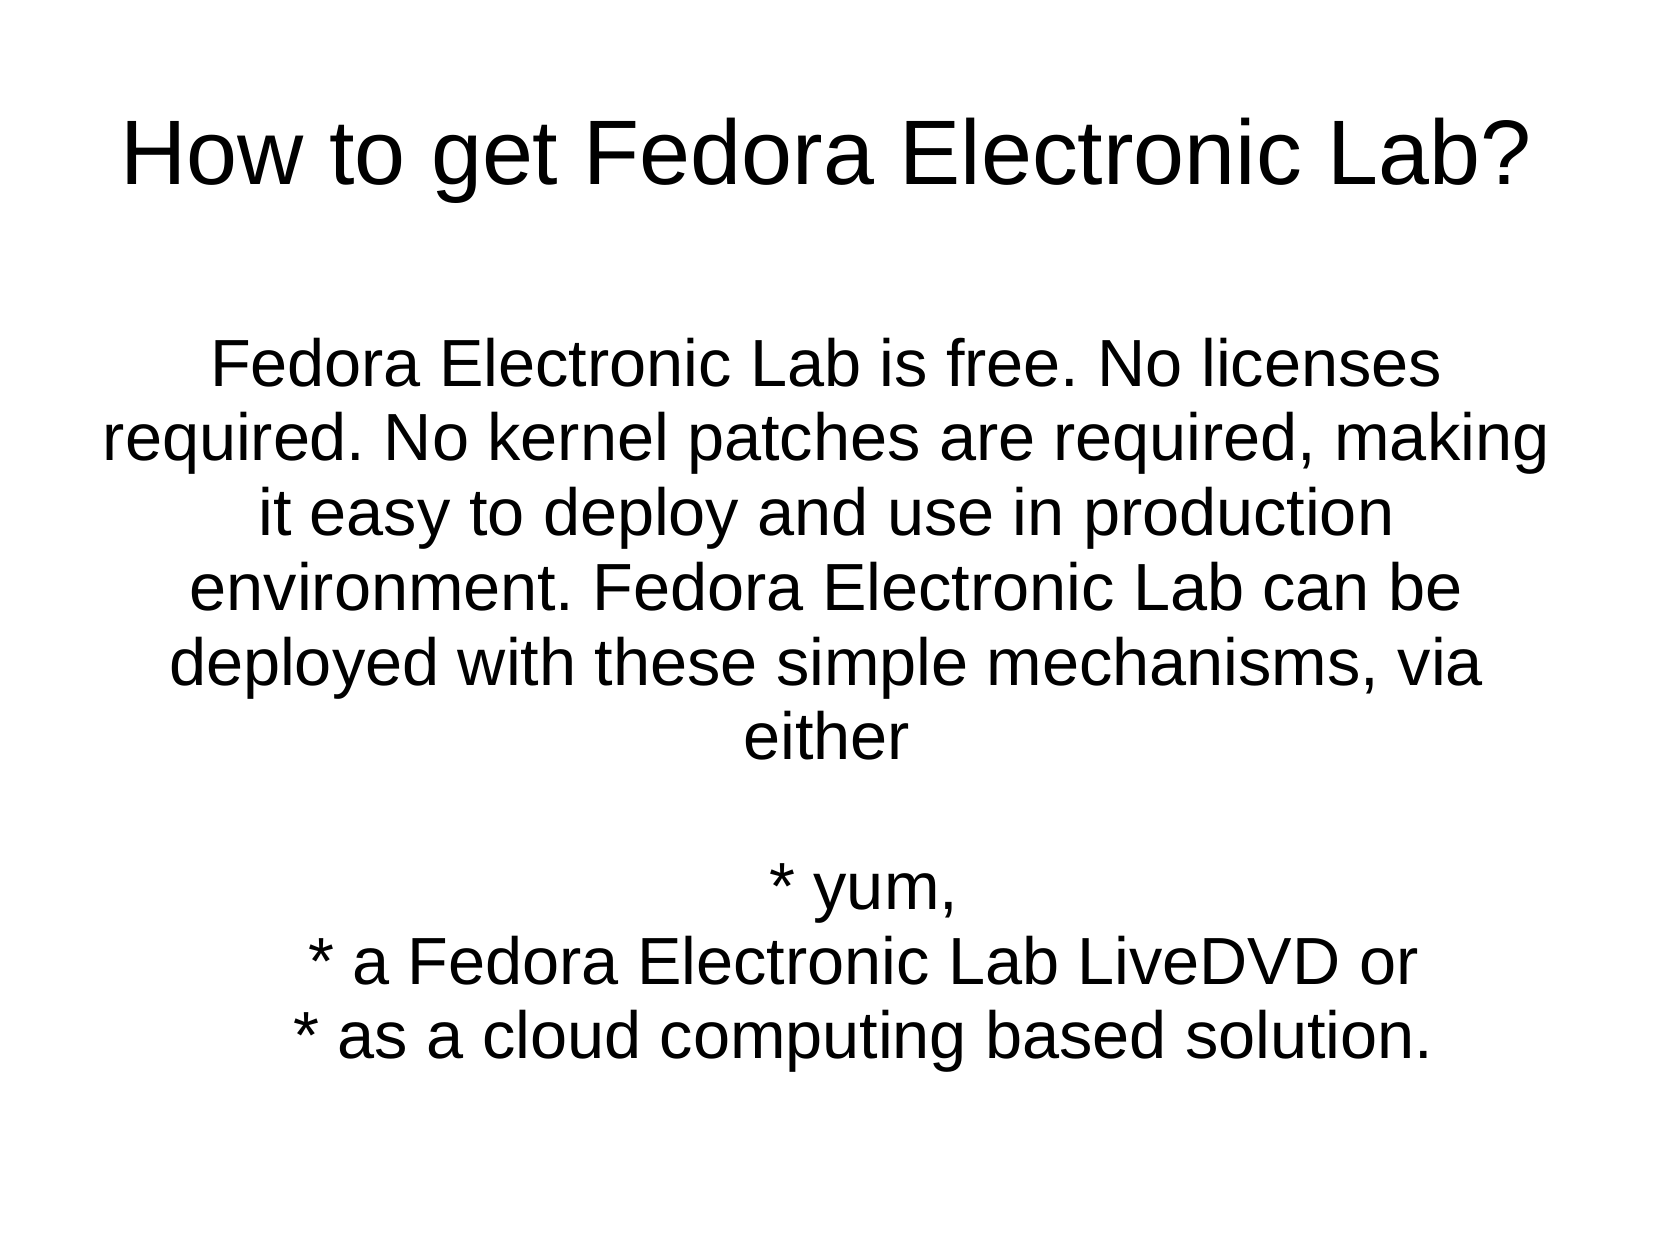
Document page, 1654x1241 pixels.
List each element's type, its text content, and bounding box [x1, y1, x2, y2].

subtitle Fedora Electronic Lab is free. No licenses required. No kernel patches are required, making it easy to deploy and use in production environment. Fedora Electronic Lab can be deployed with these simple mechanisms, via either * yum, * a Fedora Electronic Lab LiveDVD or * as a cloud computing based solution. [82, 250, 1571, 1149]
title How to get Fedora Electronic Lab? [82, 56, 1571, 250]
